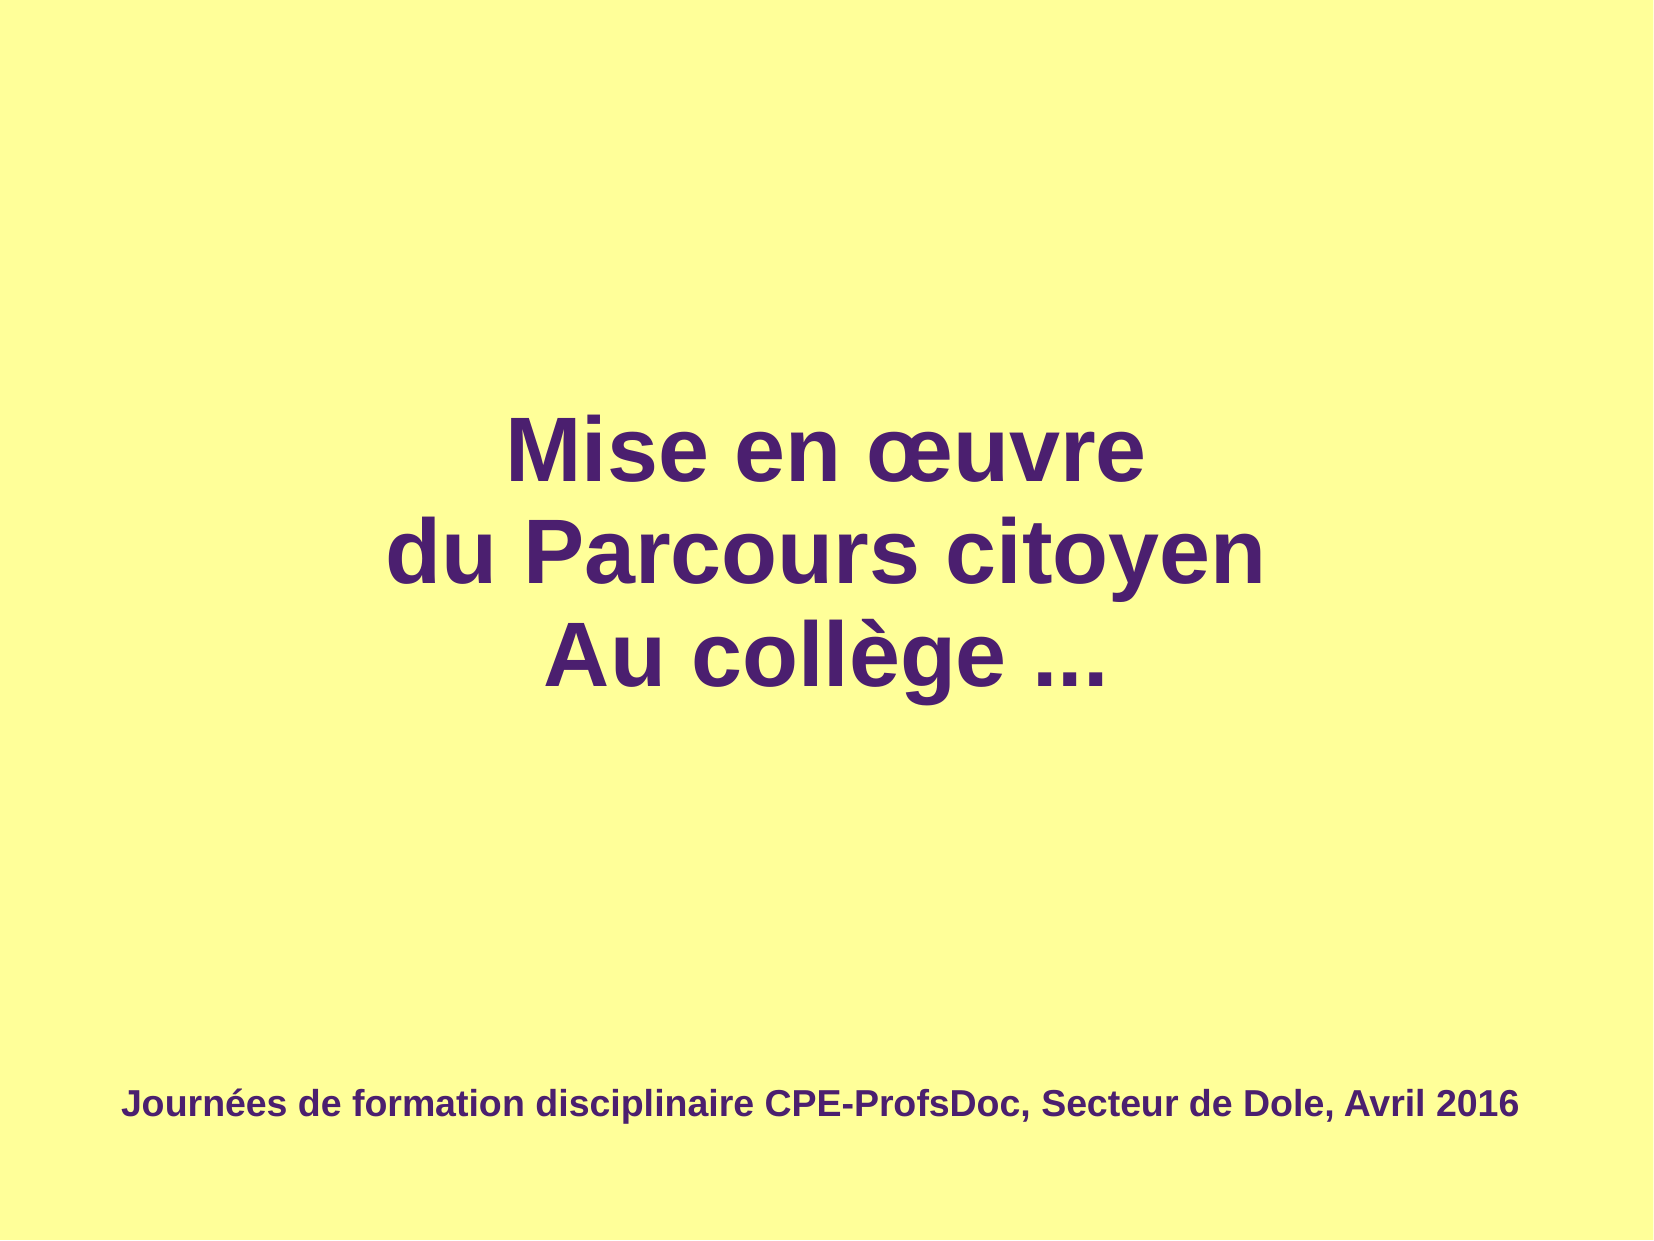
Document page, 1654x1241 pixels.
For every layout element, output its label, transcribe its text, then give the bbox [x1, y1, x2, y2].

text_box Journées de formation disciplinaire CPE-ProfsDoc, Secteur de Dole, Avril 2016 [106, 1074, 1536, 1133]
subtitle Mise en œuvre du Parcours citoyen Au collège ... [82, 94, 1571, 1010]
